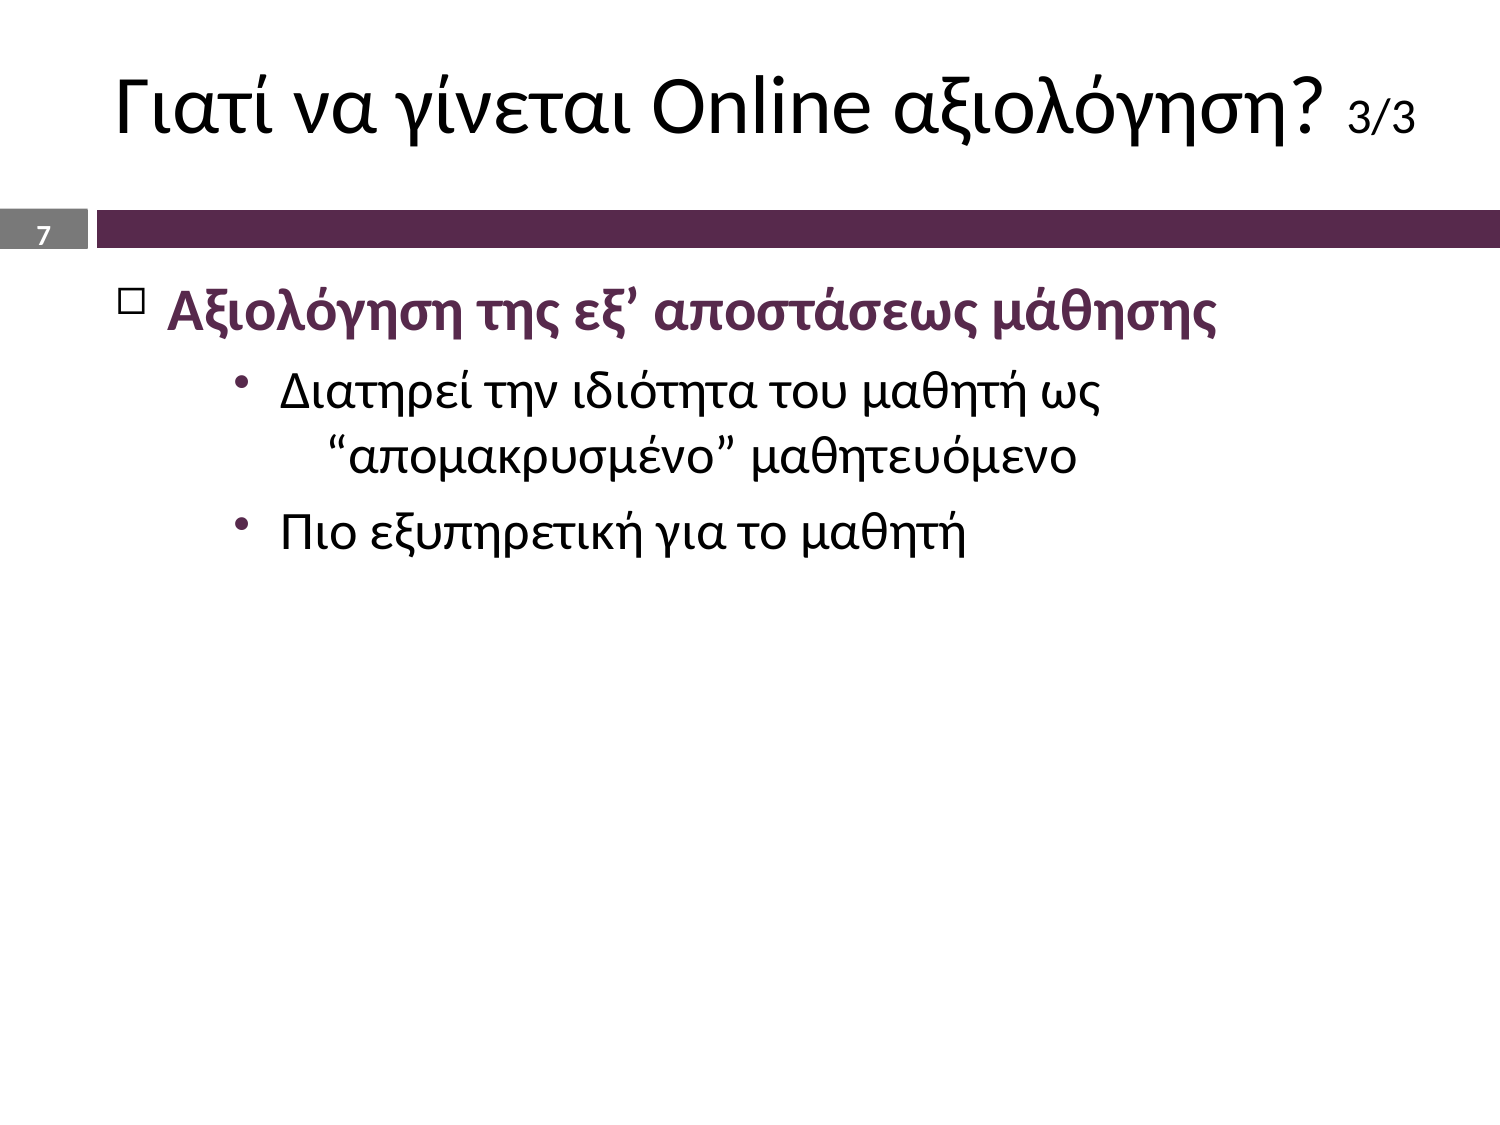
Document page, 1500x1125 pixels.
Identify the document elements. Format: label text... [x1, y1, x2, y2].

list Αξιολόγηση της εξ’ αποστάσεως μάθησης Διατηρεί την ιδιότητα του μαθητή ως “απομακρυσμένο” μαθητευόμενο Πιο εξυπηρετική για το μαθητή [100, 262, 1438, 1000]
title Γιατί να γίνεται Online αξιολόγηση? 3/3 [100, 19, 1438, 182]
text_box 7 [0, 208, 88, 249]
